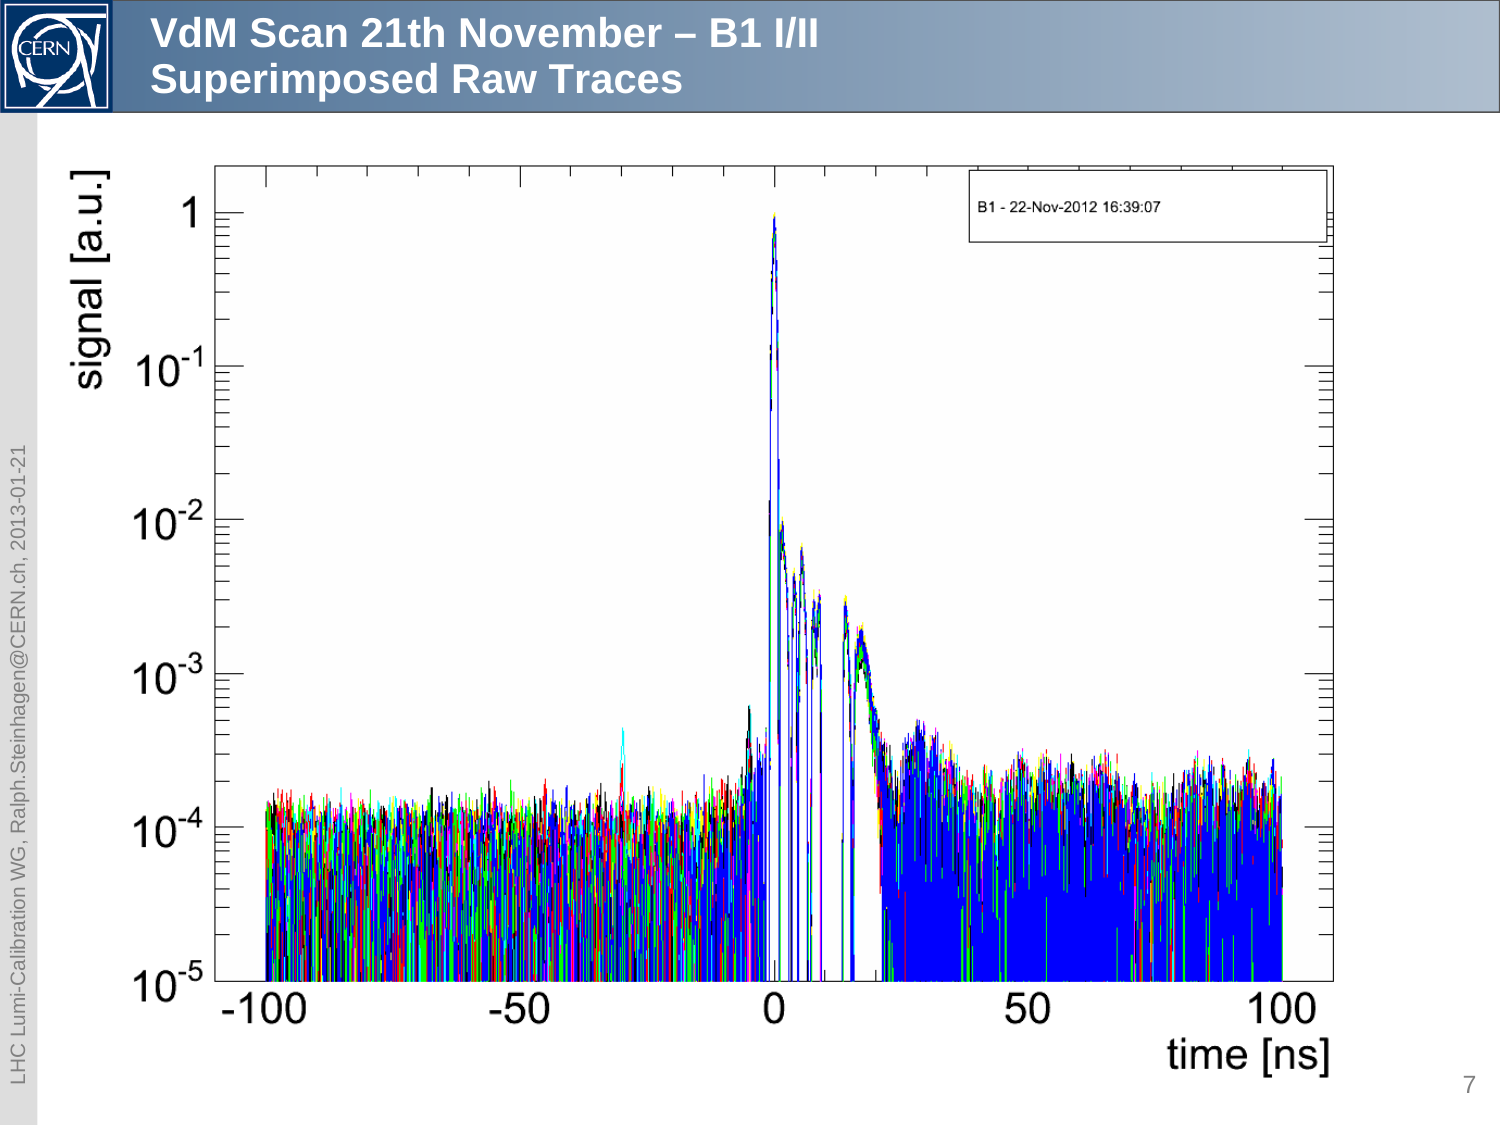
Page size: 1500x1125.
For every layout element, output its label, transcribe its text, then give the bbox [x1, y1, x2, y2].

picture [0, 0, 113, 113]
title VdM Scan 21th November – B1 I/II Superimposed Raw Traces [150, 0, 1201, 113]
picture [59, 147, 1359, 1095]
